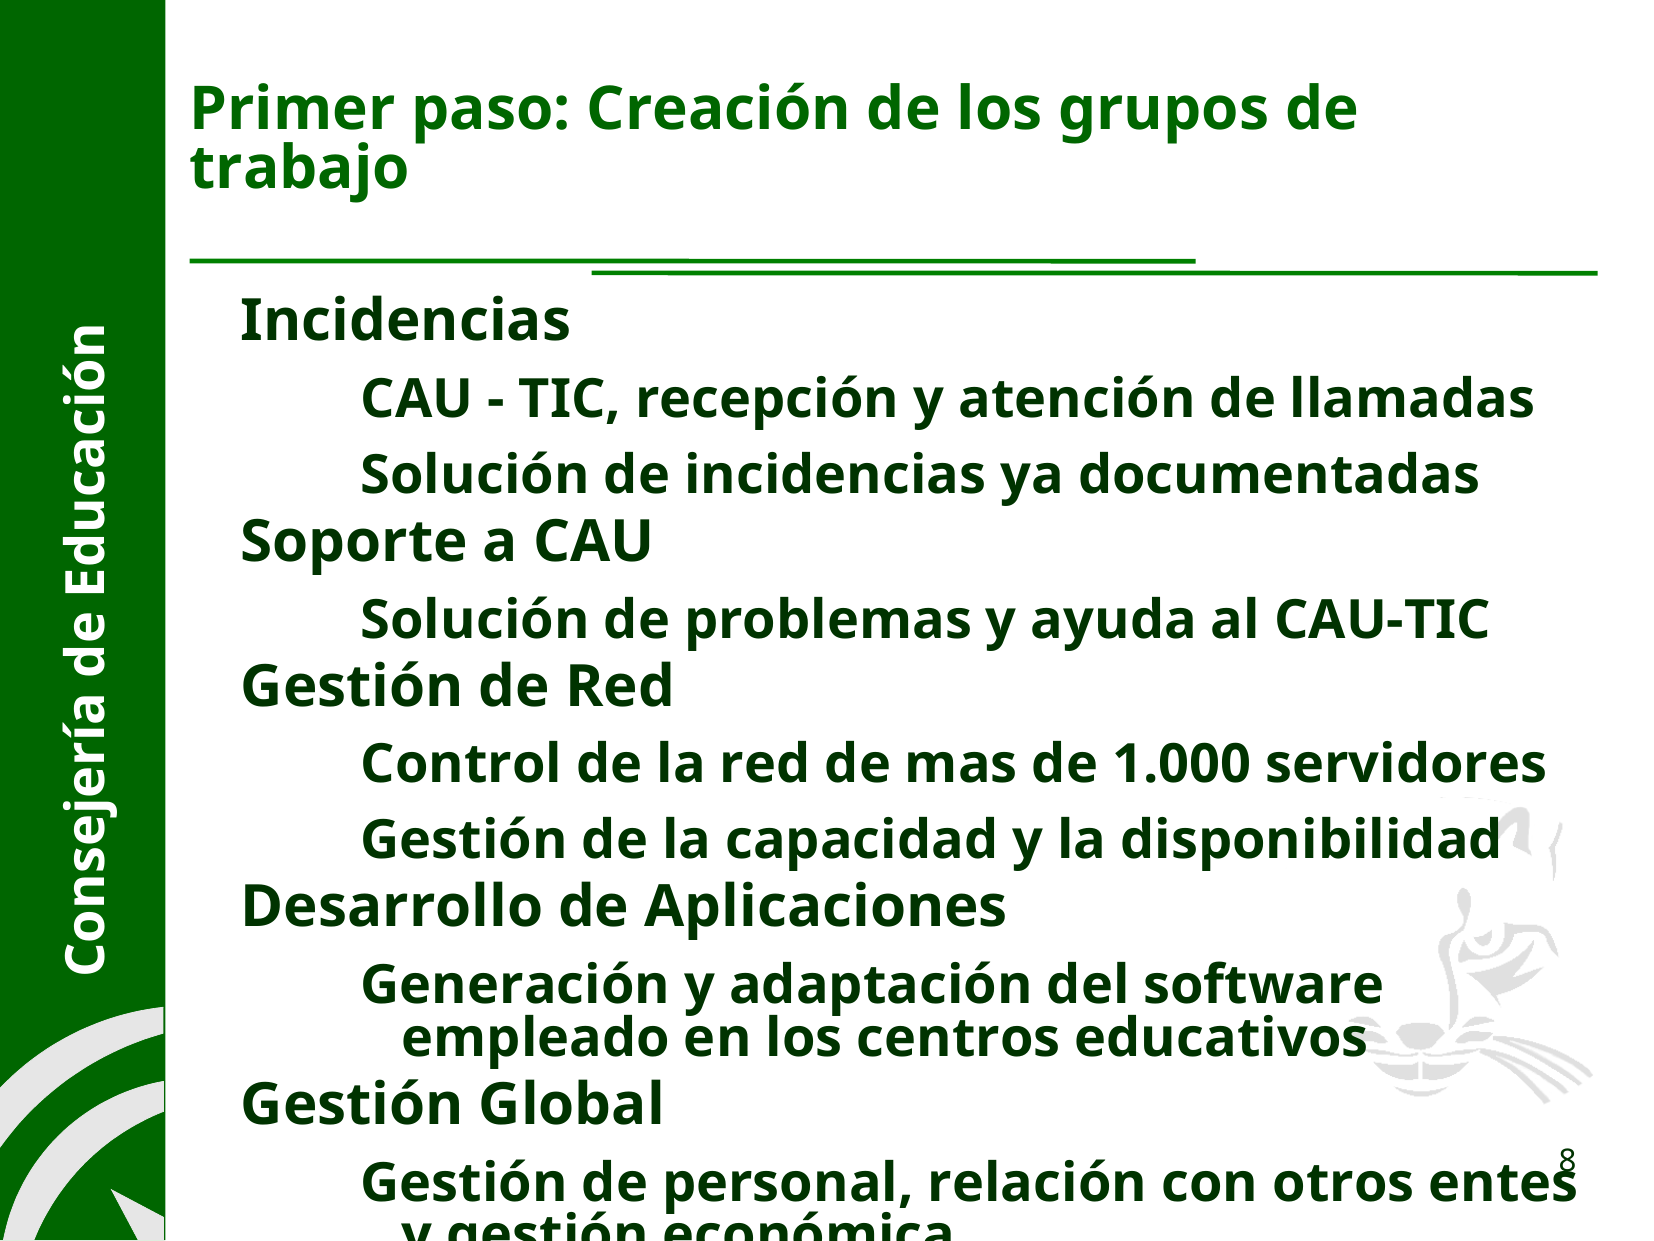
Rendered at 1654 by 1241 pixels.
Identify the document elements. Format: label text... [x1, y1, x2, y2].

title Primer paso: Creación de los grupos de trabajo [189, 64, 1594, 219]
list Incidencias CAU - TIC, recepción y atención de llamadas Solución de incidencias ya documentadas Soporte a CAU Solución de problemas y ayuda al CAU-TIC Gestión de Red Control de la red de mas de 1.000 servidores Gestión de la capacidad y la disponibilidad Desarrollo de Aplicaciones Generación y adaptación del software empleado en los centros educativos Gestión Global Gestión de personal, relación con otros entes y gestión económica [206, 295, 1595, 1172]
